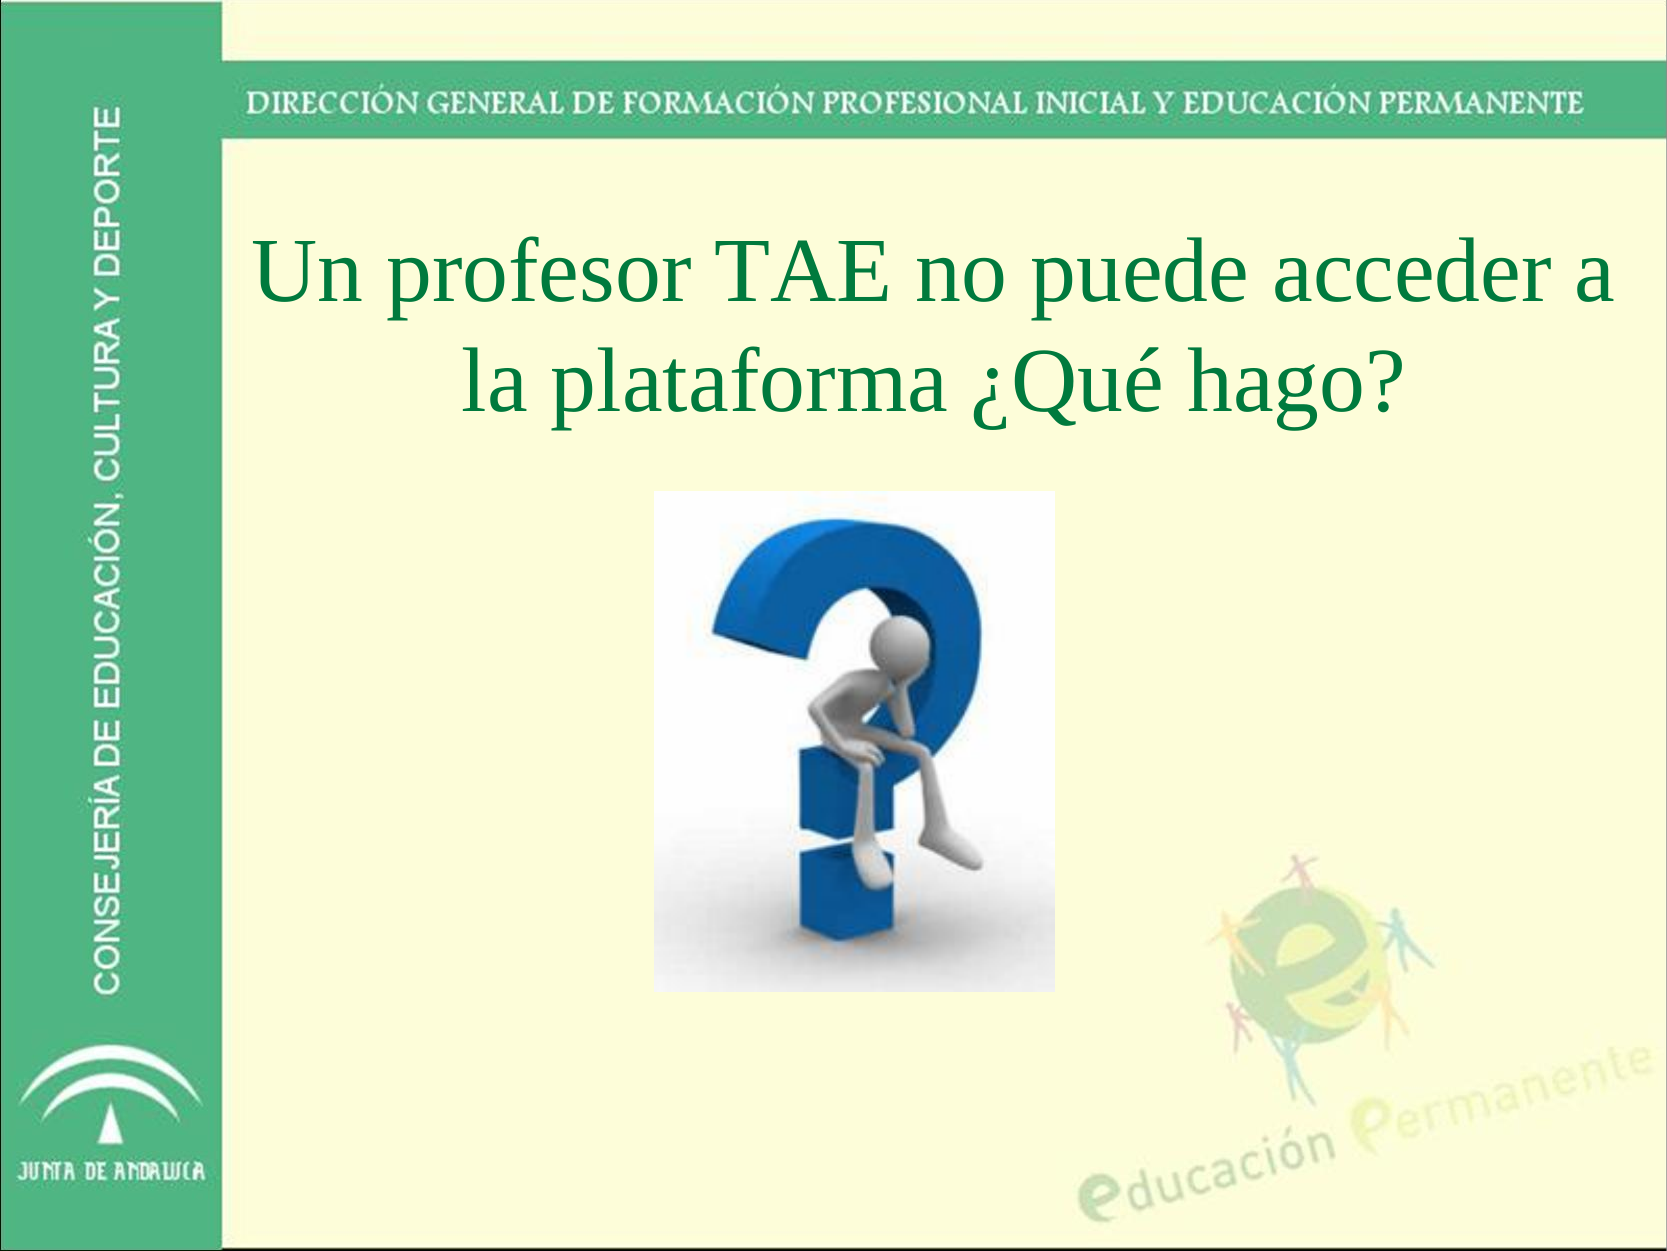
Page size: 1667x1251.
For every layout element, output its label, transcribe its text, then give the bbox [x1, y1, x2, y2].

picture [0, 0, 1667, 1251]
title Un profesor TAE no puede acceder a la plataforma ¿Qué hago? [226, 202, 1643, 438]
